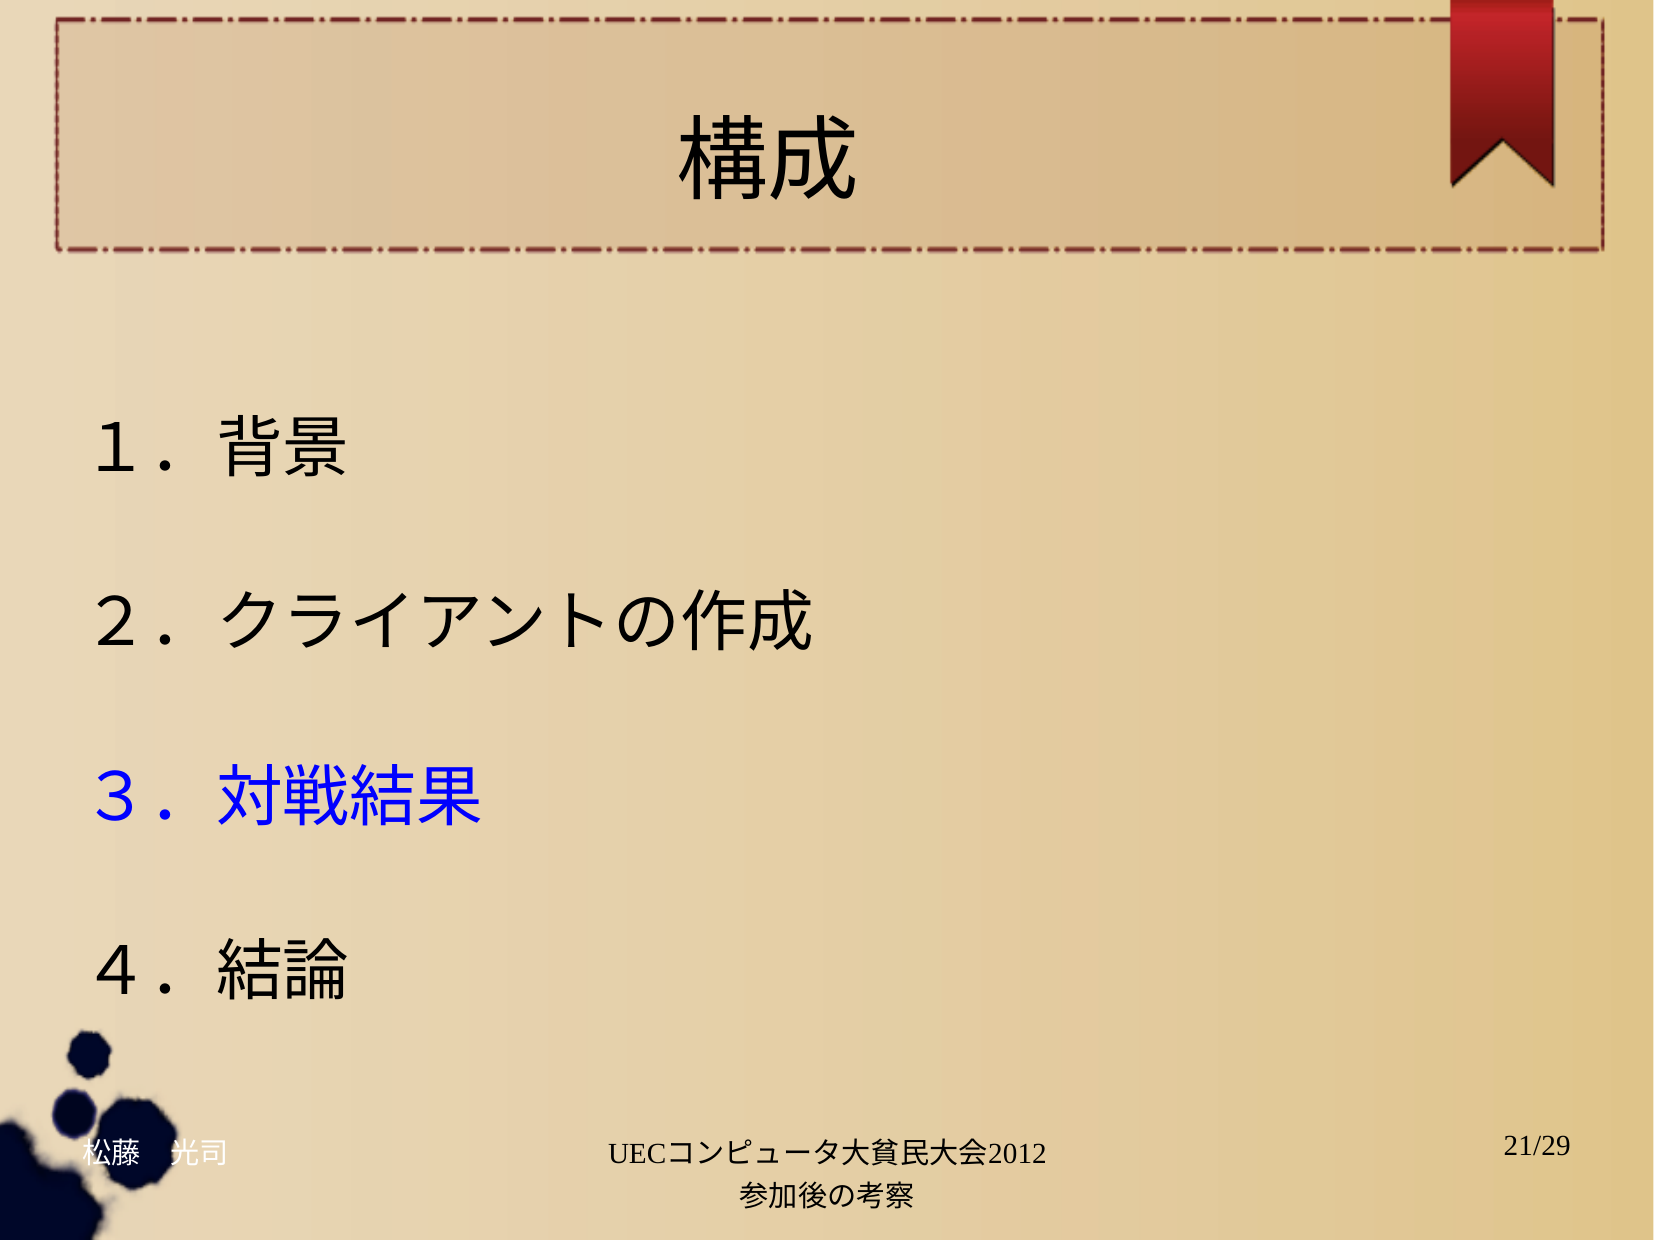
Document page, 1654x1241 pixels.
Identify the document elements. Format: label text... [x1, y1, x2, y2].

title 構成 [82, 49, 1453, 257]
list １．背景 ２．クライアントの作成 ３．対戦結果 ４．結論 [82, 290, 1538, 1010]
picture [0, 0, 1654, 1240]
